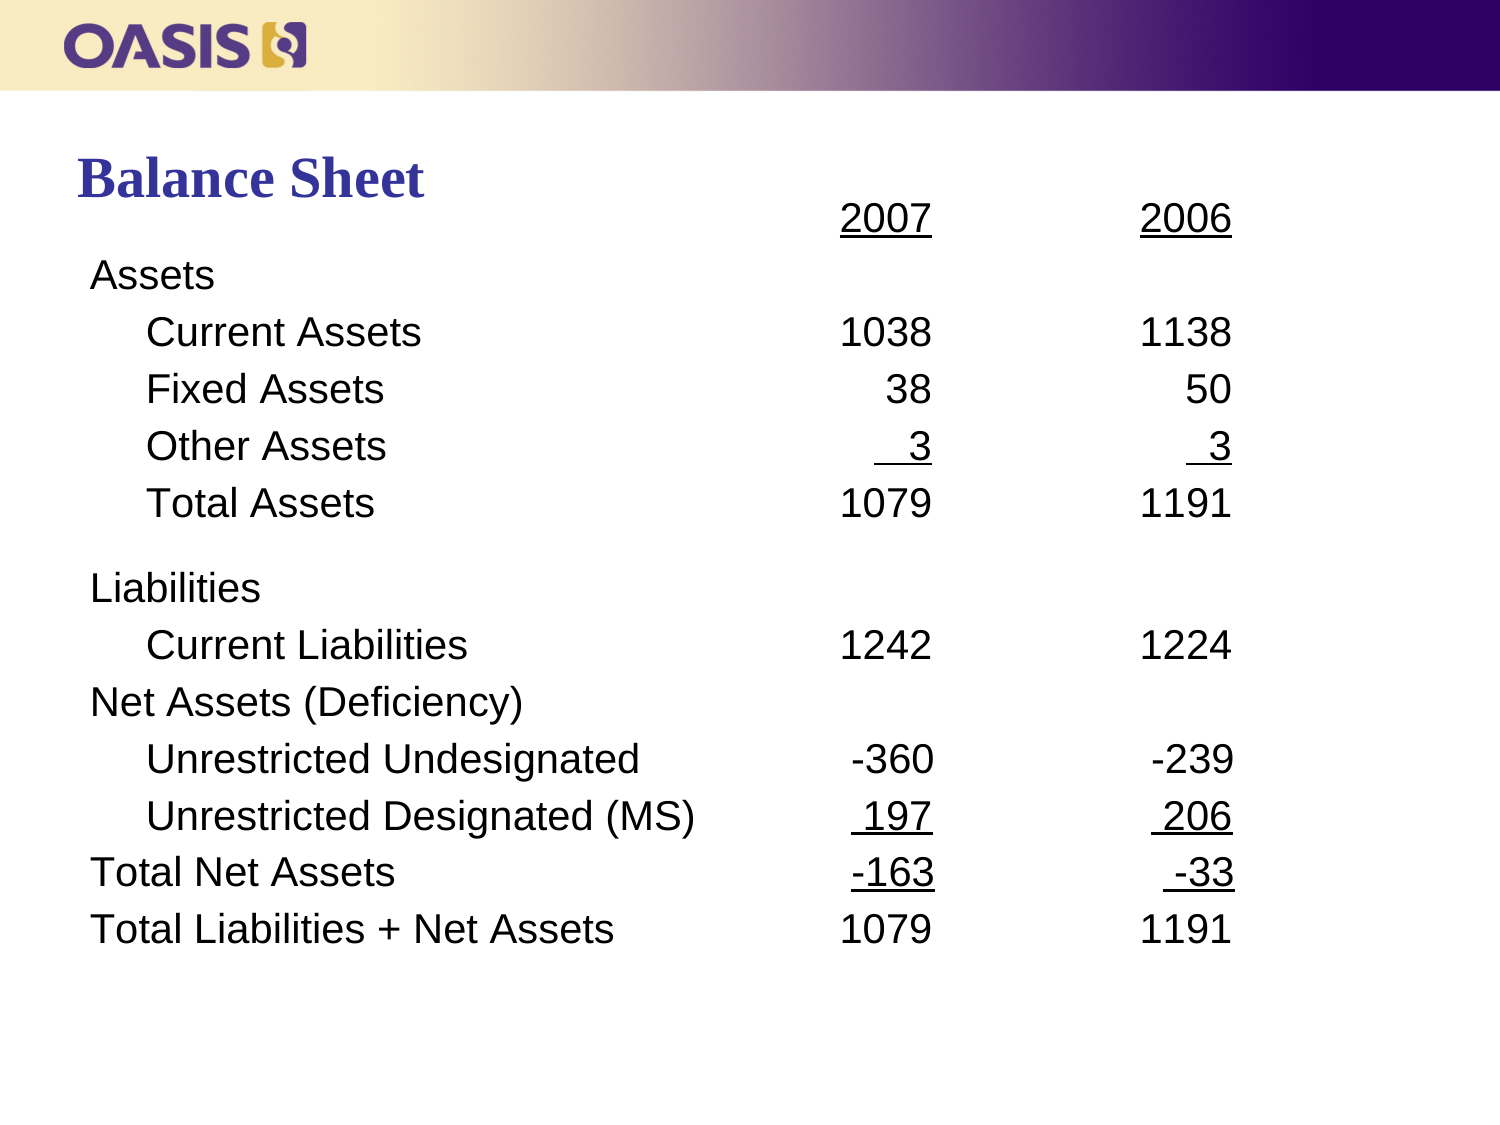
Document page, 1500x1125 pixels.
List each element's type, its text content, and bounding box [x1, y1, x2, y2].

picture [0, 0, 1500, 1125]
text_box Balance Sheet [62, 137, 441, 218]
list 2007 2006 Assets Current Assets 1038 1138 Fixed Assets 38 50 Other Assets 3 3 Total Assets 1079 1191 Liabilities Current Liabilities 1242 1224 Net Assets (Deficiency) Unrestricted Undesignated -360 -239 Unrestricted Designated (MS) 197 206 Total Net Assets -163 -33 Total Liabilities + Net Assets 1079 1191 [74, 187, 1450, 1051]
